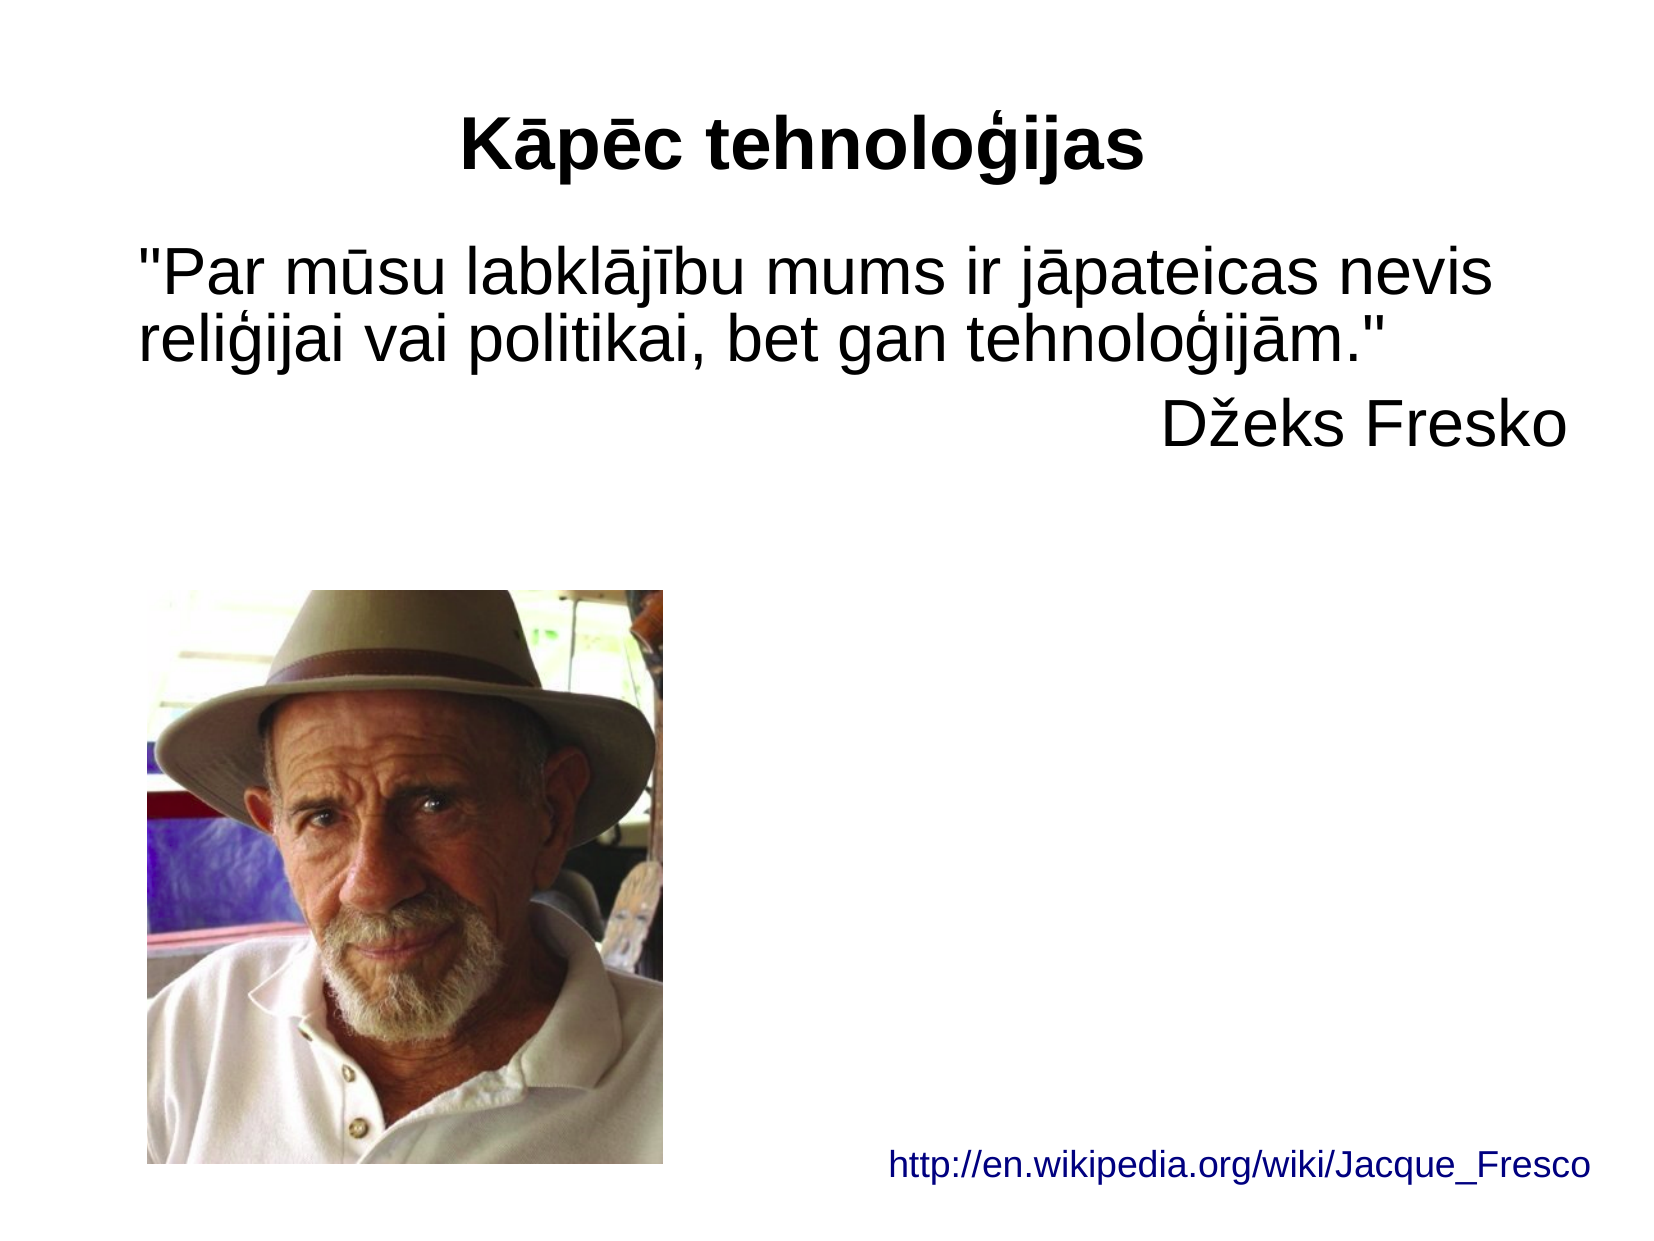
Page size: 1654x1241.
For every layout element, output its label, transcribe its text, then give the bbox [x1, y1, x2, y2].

picture [147, 590, 663, 1164]
list "Par mūsu labklājību mums ir jāpateicas nevis reliģijai vai politikai, bet gan tehnoloģijām." Džeks Fresko [82, 236, 1569, 1107]
title Kāpēc tehnoloģijas [94, 96, 1512, 195]
text_box http://en.wikipedia.org/wiki/Jacque_Fresco [873, 1136, 1607, 1193]
